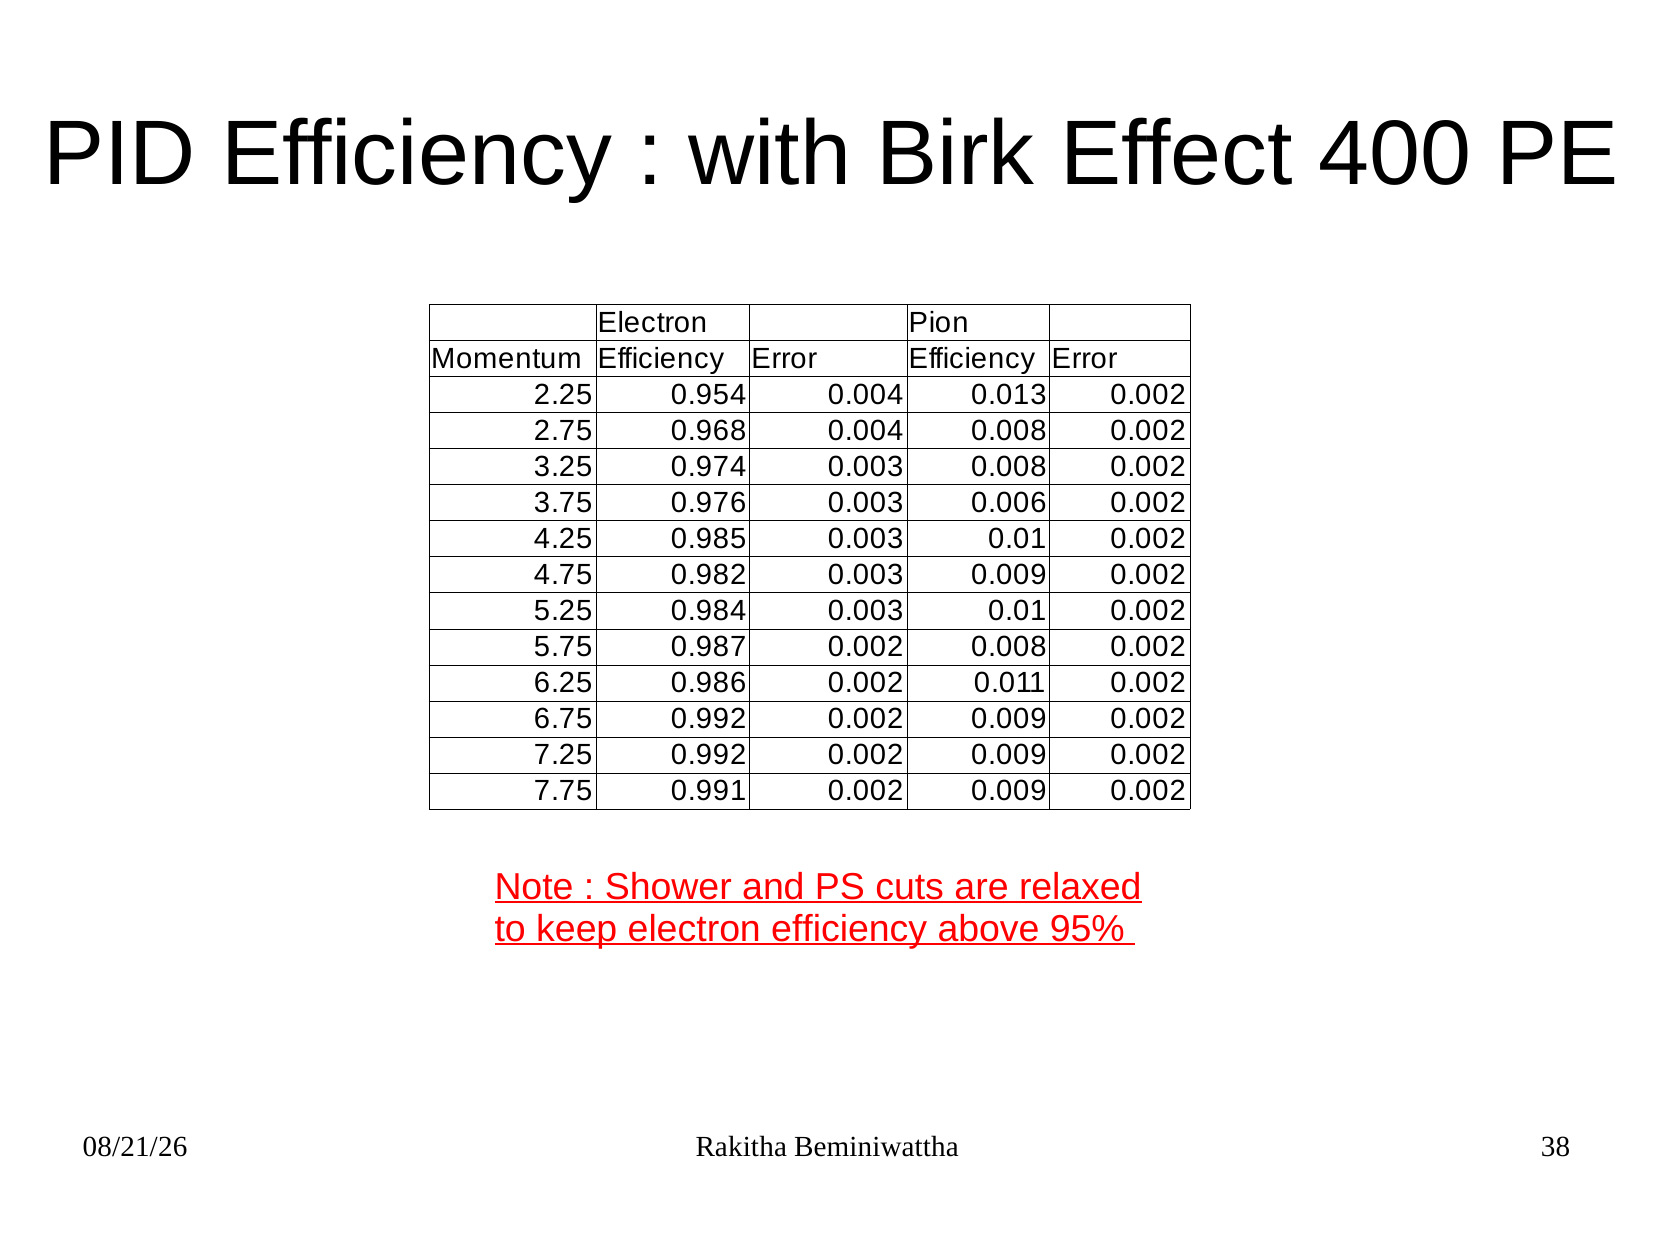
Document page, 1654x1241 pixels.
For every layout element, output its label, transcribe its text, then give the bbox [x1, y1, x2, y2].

chart [428, 268, 1653, 998]
title PID Efficiency : with Birk Effect 400 PE [29, 49, 1636, 257]
text_box Note : Shower and PS cuts are relaxed to keep electron efficiency above 95% [479, 858, 1167, 961]
